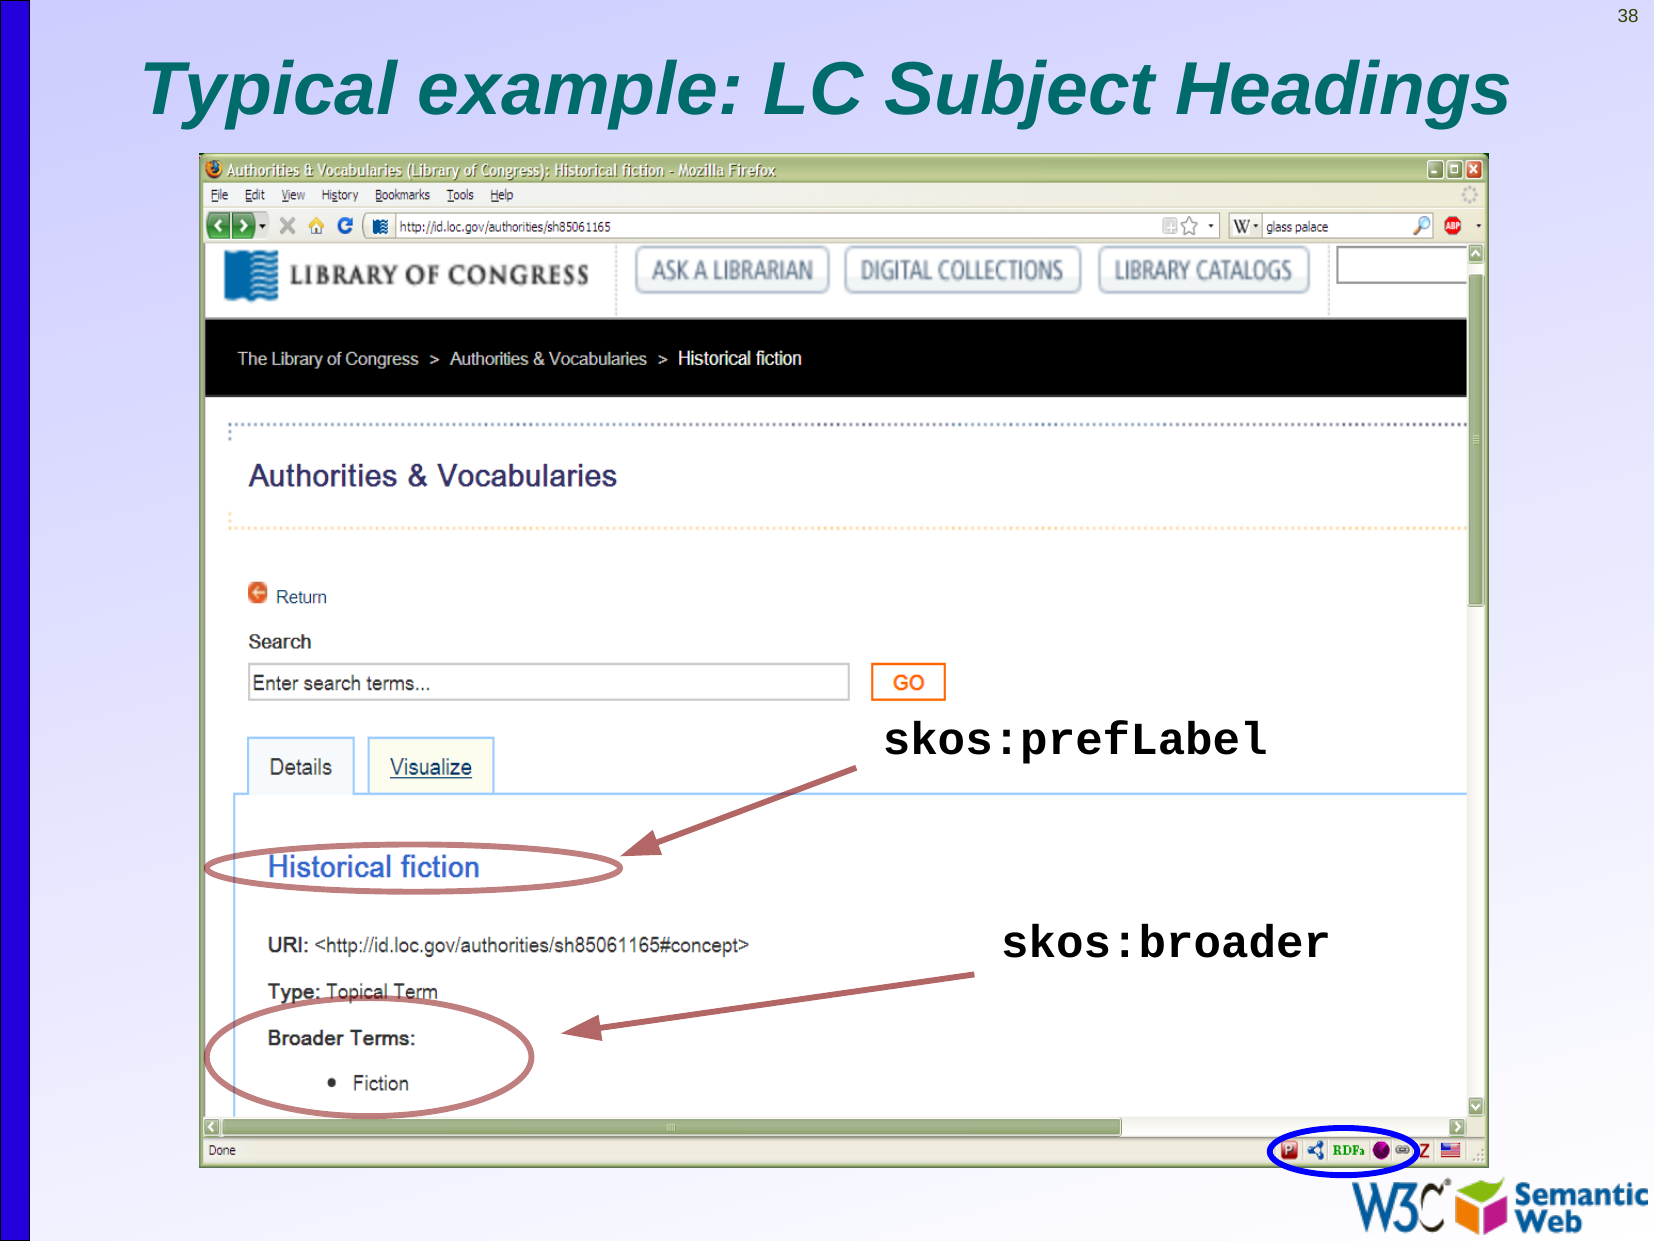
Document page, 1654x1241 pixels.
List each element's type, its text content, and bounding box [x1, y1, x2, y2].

picture [1352, 1175, 1648, 1235]
text_box skos:prefLabel [868, 708, 1300, 772]
picture [199, 153, 1489, 1169]
title Typical example: LC Subject Headings [0, 20, 1654, 154]
text_box skos:broader [986, 911, 1418, 975]
picture [1273, 1131, 1414, 1169]
